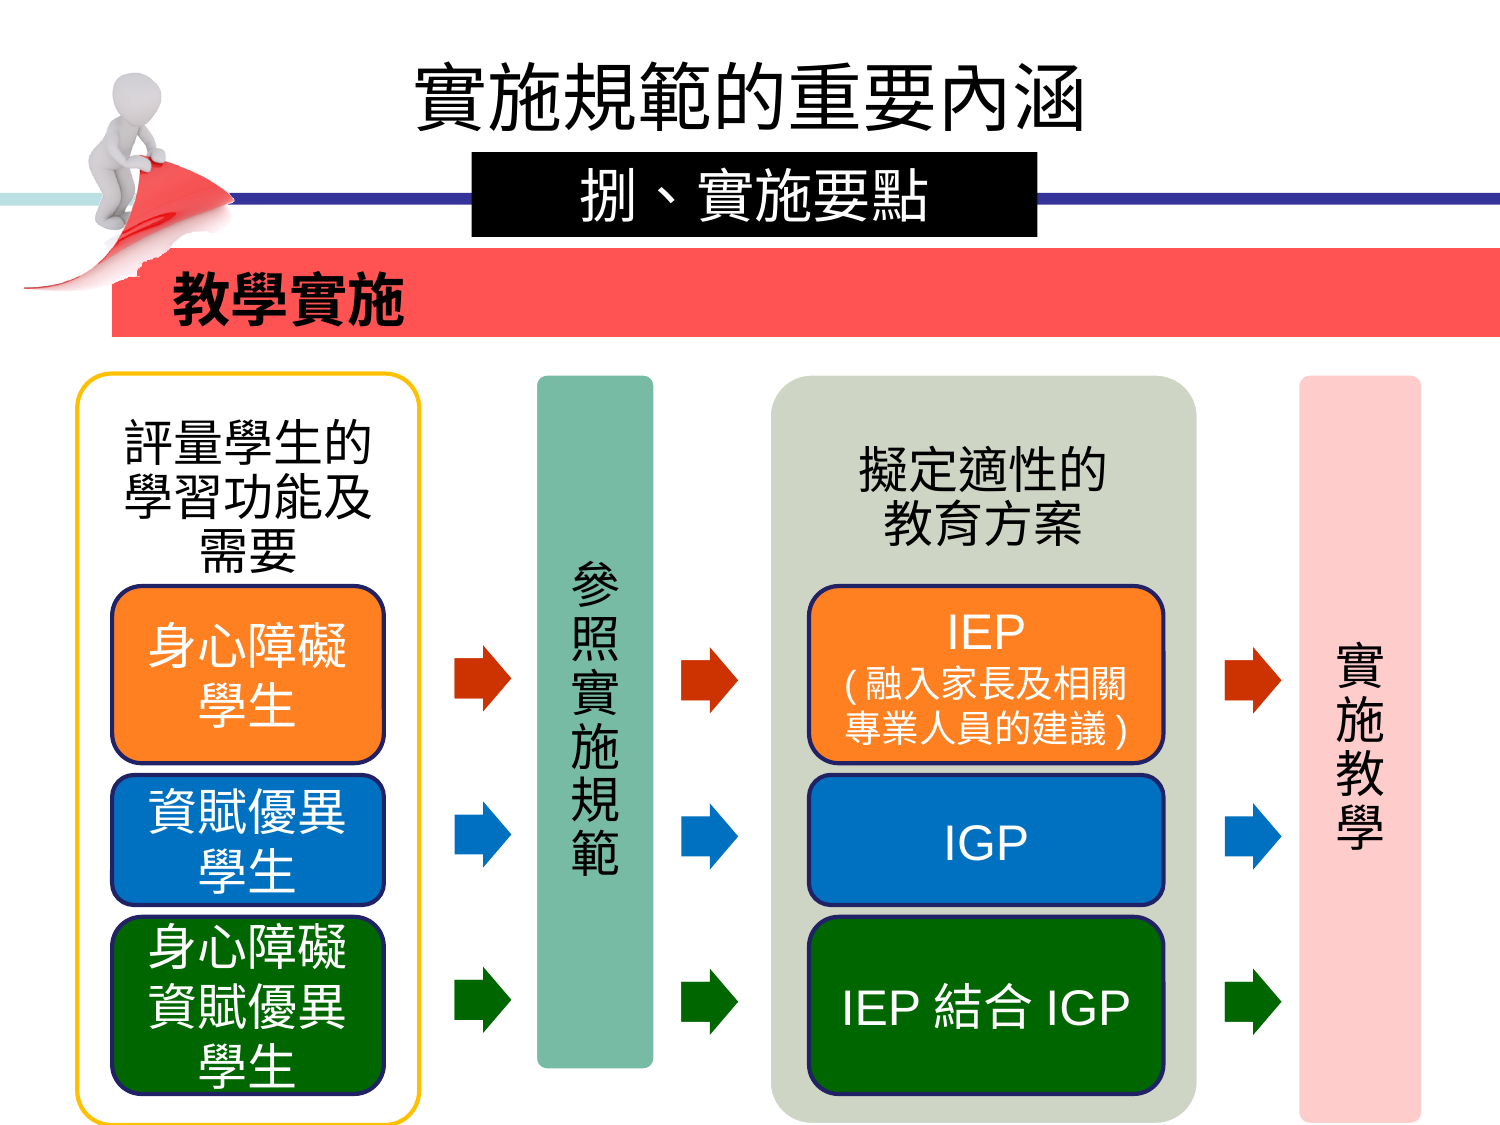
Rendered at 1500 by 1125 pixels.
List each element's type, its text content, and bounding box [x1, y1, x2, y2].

text_box 教學實施 [0, 231, 727, 350]
text_box IEP (融入家長及相關專業人員的建議) [809, 586, 1164, 764]
text_box [454, 966, 512, 1034]
text_box 身心障礙學生 [112, 586, 384, 764]
text_box IGP [808, 774, 1164, 905]
text_box [681, 647, 739, 714]
text_box [1038, 192, 1500, 205]
text_box 身心障礙資賦優異學生 [112, 916, 384, 1094]
text_box [1224, 647, 1282, 714]
text_box [243, 192, 471, 205]
picture [23, 66, 243, 296]
text_box [454, 645, 512, 712]
text_box [0, 192, 23, 206]
text_box 資賦優異學生 [112, 774, 384, 905]
text_box 實施教學 [1300, 395, 1421, 1103]
text_box [77, 373, 420, 1125]
text_box [454, 801, 512, 868]
text_box [1224, 968, 1282, 1036]
text_box 擬定適性的 教育方案 [779, 395, 1189, 1103]
text_box [768, 373, 1199, 1125]
text_box [534, 373, 656, 1071]
text_box 參照實施規範 [537, 393, 653, 1050]
text_box 實施規範的重要內涵 [0, 42, 1500, 148]
text_box IEP結合IGP [809, 916, 1164, 1094]
text_box 評量學生的學習功能及需要 [85, 395, 411, 1103]
text_box [681, 803, 739, 870]
text_box [1297, 373, 1424, 1125]
text_box [727, 248, 1500, 337]
text_box [681, 968, 739, 1036]
text_box [1224, 803, 1282, 870]
text_box 捌、實施要點 [471, 152, 1038, 237]
